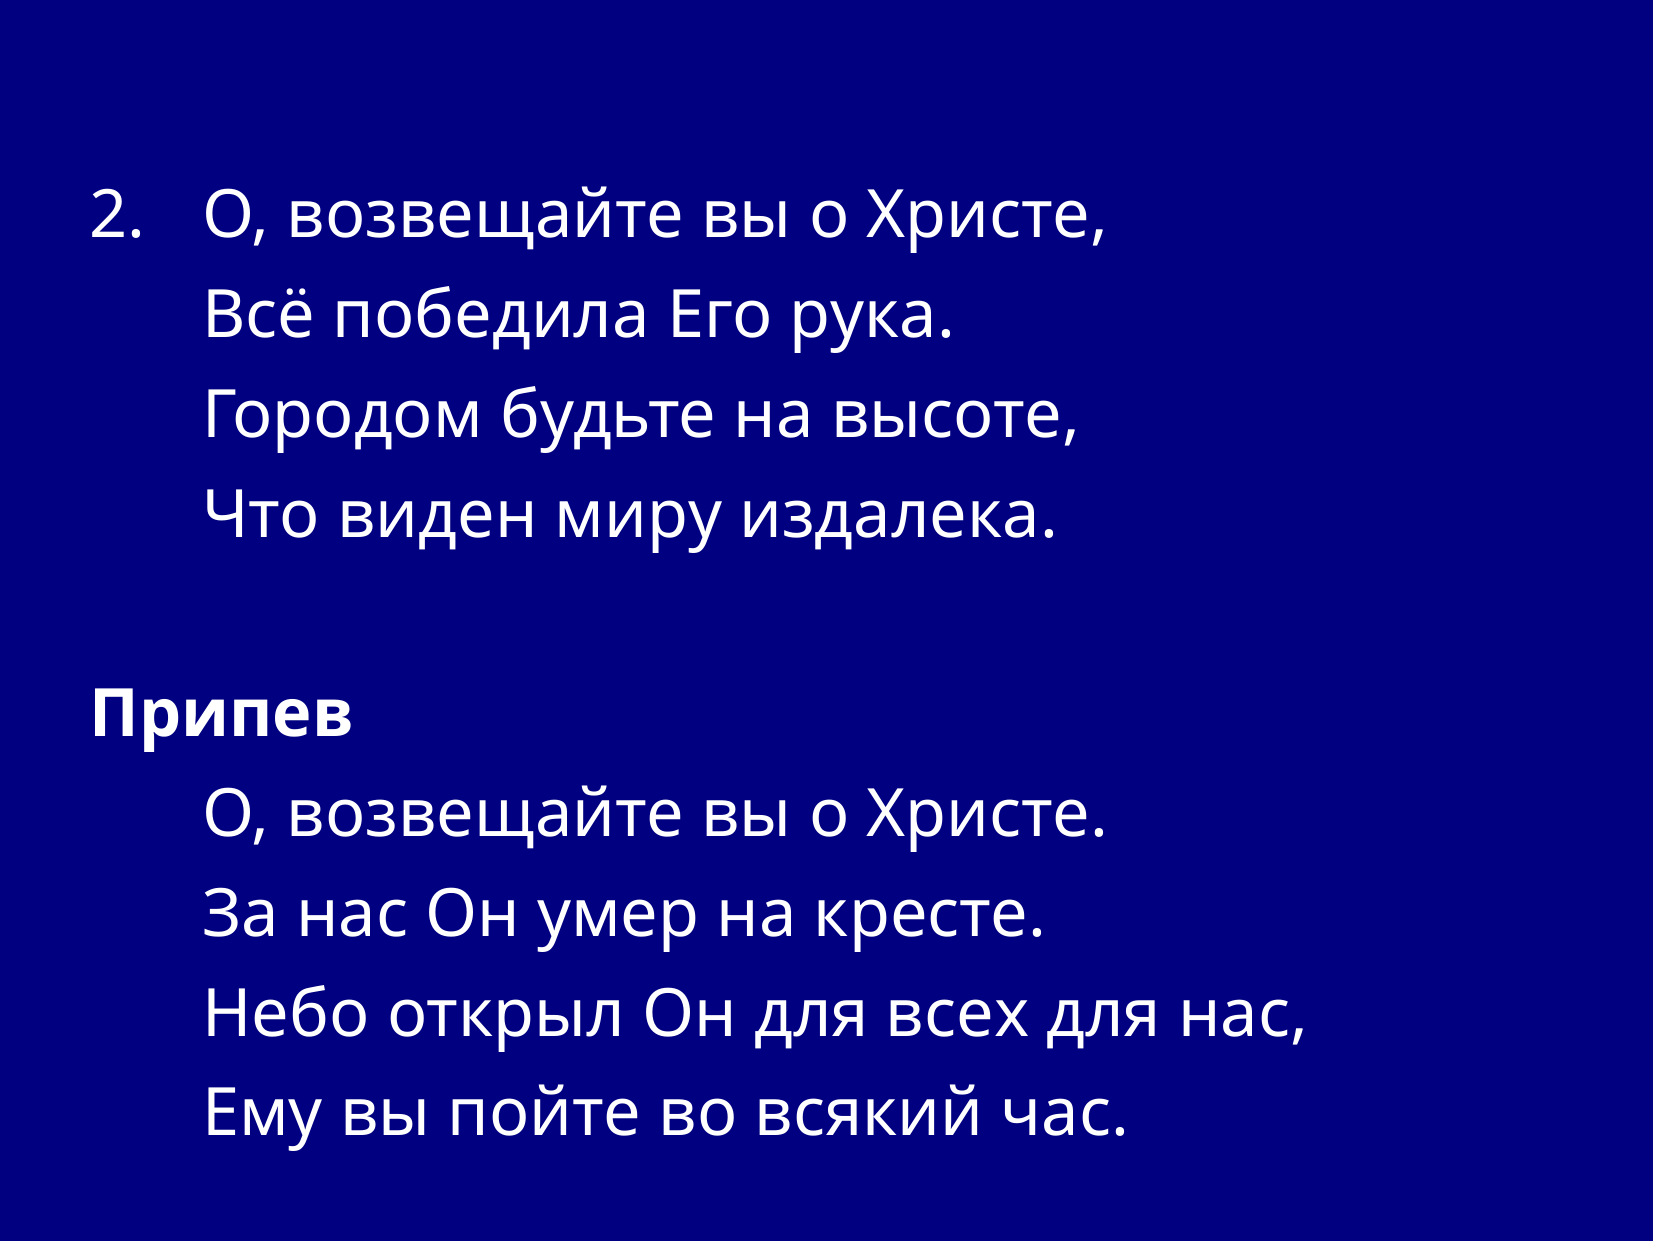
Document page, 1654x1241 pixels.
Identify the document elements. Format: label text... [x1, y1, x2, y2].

text_box 2. О, возвещайте вы о Христе, Всё победила Его рука. Городом будьте на высоте, Что виден миру издалека. Припев О, возвещайте вы о Христе. За нас Он умер на кресте. Небо открыл Он для всех для нас, Ему вы пойте во всякий час. [75, 150, 1576, 1163]
